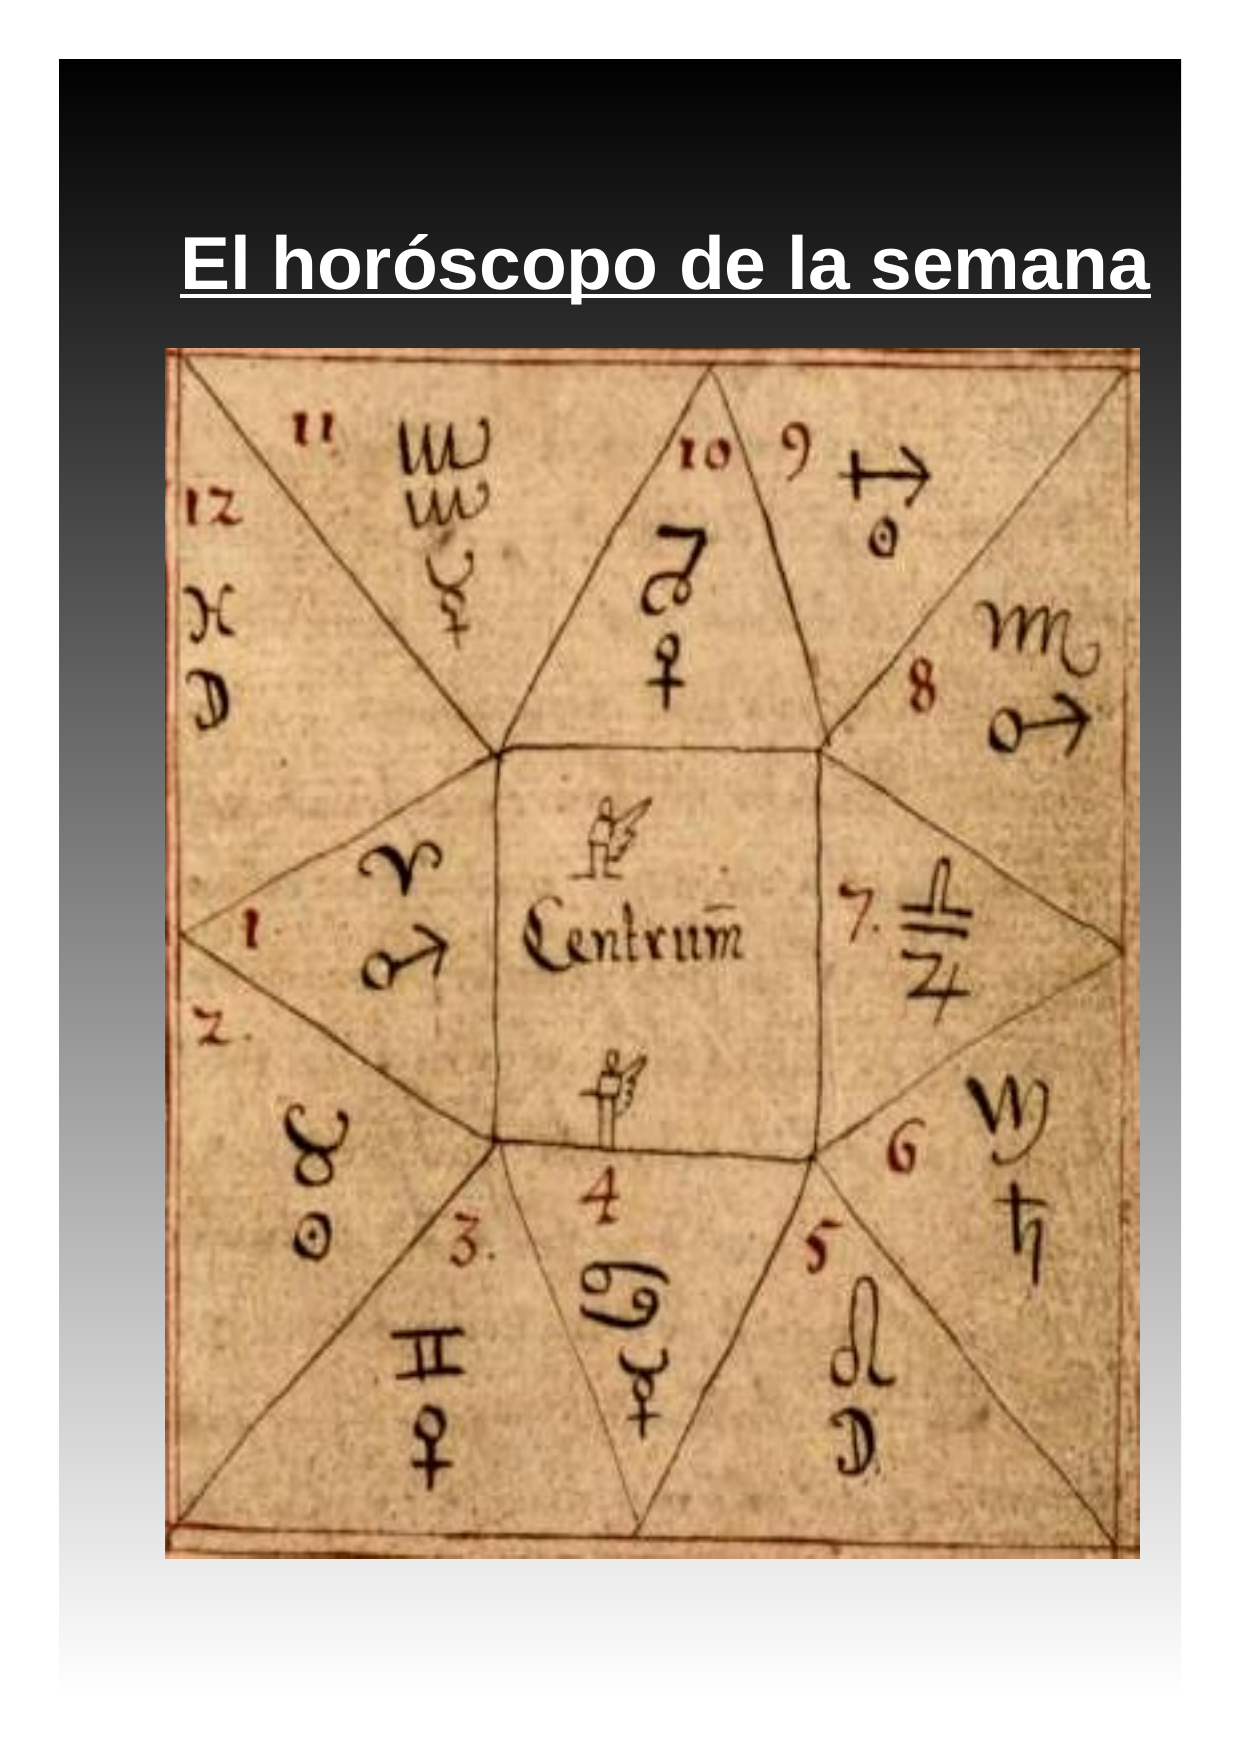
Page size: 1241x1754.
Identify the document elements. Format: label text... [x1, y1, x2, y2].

text_box El horóscopo de la semana [165, 214, 1177, 313]
picture [165, 348, 1140, 1560]
